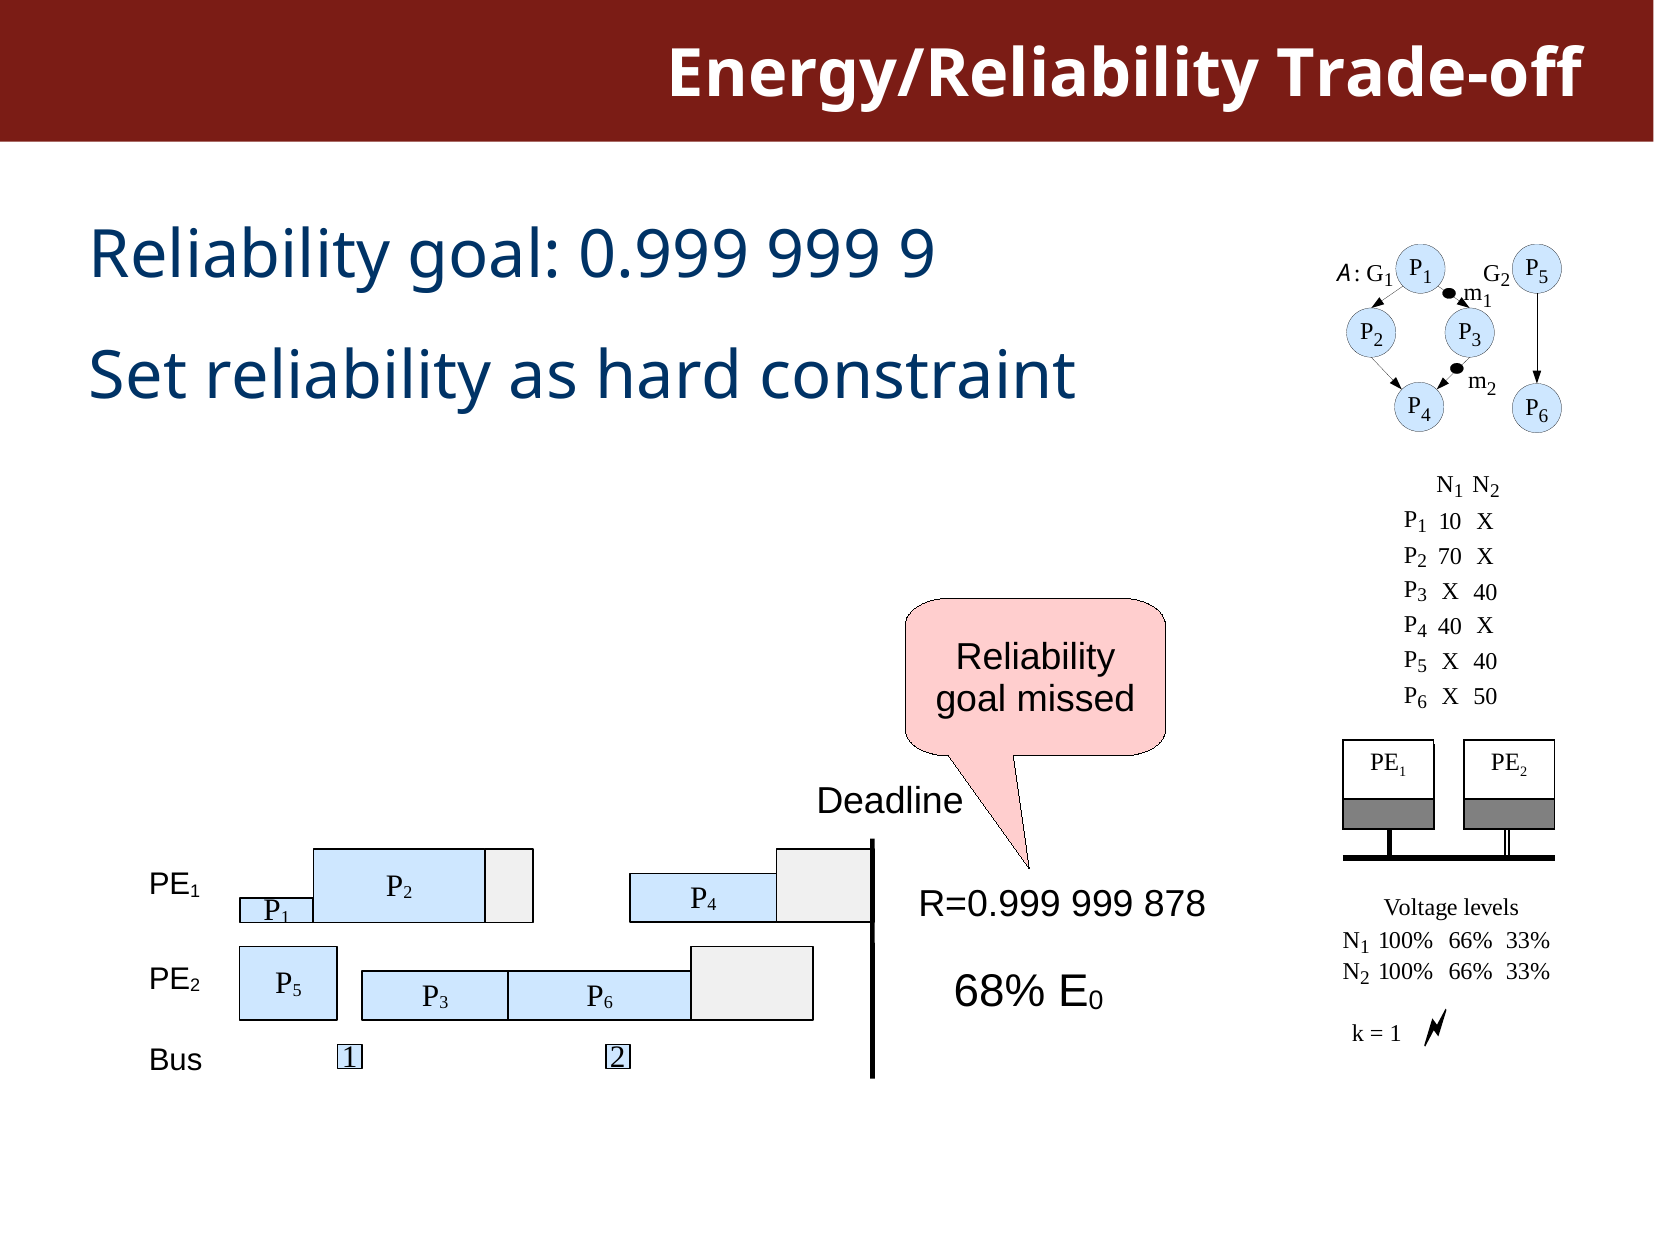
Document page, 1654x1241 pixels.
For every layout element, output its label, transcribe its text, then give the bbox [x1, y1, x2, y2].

text_box [1463, 788, 1555, 829]
text_box [1342, 788, 1434, 829]
text_box P5 [239, 946, 338, 1020]
text_box PE1 [1342, 740, 1434, 788]
text_box [485, 849, 533, 923]
text_box P6 [508, 971, 692, 1020]
text_box 2 [605, 1044, 631, 1069]
text_box 68% E0 [938, 942, 1119, 1039]
text_box R=0.999 999 878 [903, 867, 1243, 939]
chart [1330, 244, 1570, 1052]
list Reliability goal: 0.999 999 9 Set reliability as hard constraint [70, 206, 1213, 678]
text_box PE2 [1463, 740, 1555, 788]
text_box P3 [361, 971, 508, 1020]
text_box P4 [630, 873, 777, 923]
text_box Reliability goal missed [905, 598, 1166, 869]
title Energy/Reliability Trade-off [0, 0, 1583, 142]
text_box [691, 946, 813, 1020]
text_box 1 [337, 1044, 362, 1069]
text_box PE1 [133, 848, 233, 920]
text_box [776, 848, 870, 923]
text_box P1 [240, 897, 314, 923]
text_box PE2 [133, 943, 233, 1015]
text_box Bus [133, 1028, 233, 1091]
text_box Deadline [801, 764, 979, 836]
text_box P2 [313, 849, 485, 923]
